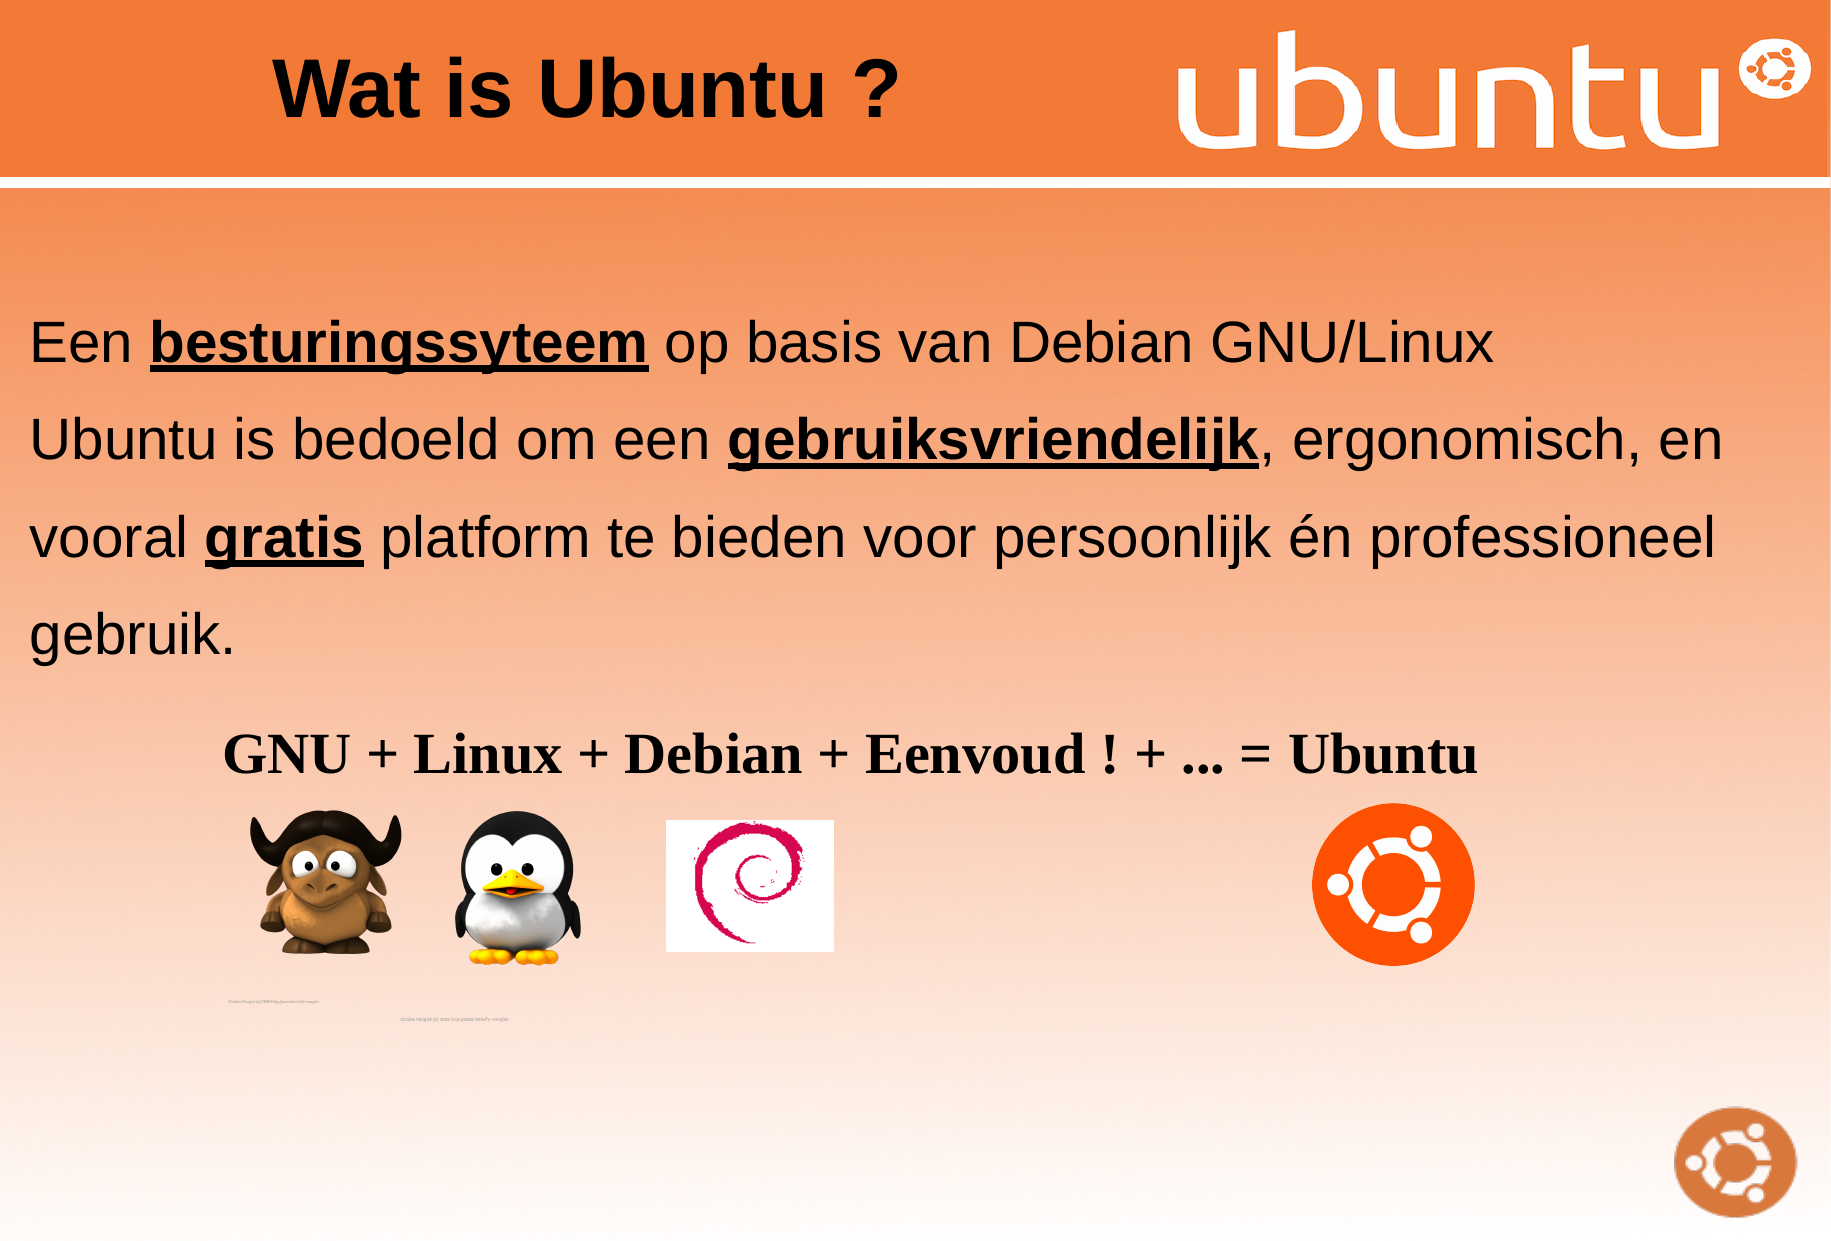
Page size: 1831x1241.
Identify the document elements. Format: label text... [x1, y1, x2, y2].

picture [0, 0, 1831, 261]
text_box GNU + Linux + Debian + Eenvoud ! + ... = Ubuntu [207, 714, 1703, 794]
picture [0, 683, 1831, 1241]
subtitle Een besturingssyteem op basis van Debian GNU/Linux Ubuntu is bedoeld om een gebruiksvriendelijk, ergonomisch, en vooral gratis platform te bieden voor persoonlijk én professioneel gebruik. [0, 261, 1831, 683]
title Wat is Ubuntu ? [12, 19, 1163, 158]
